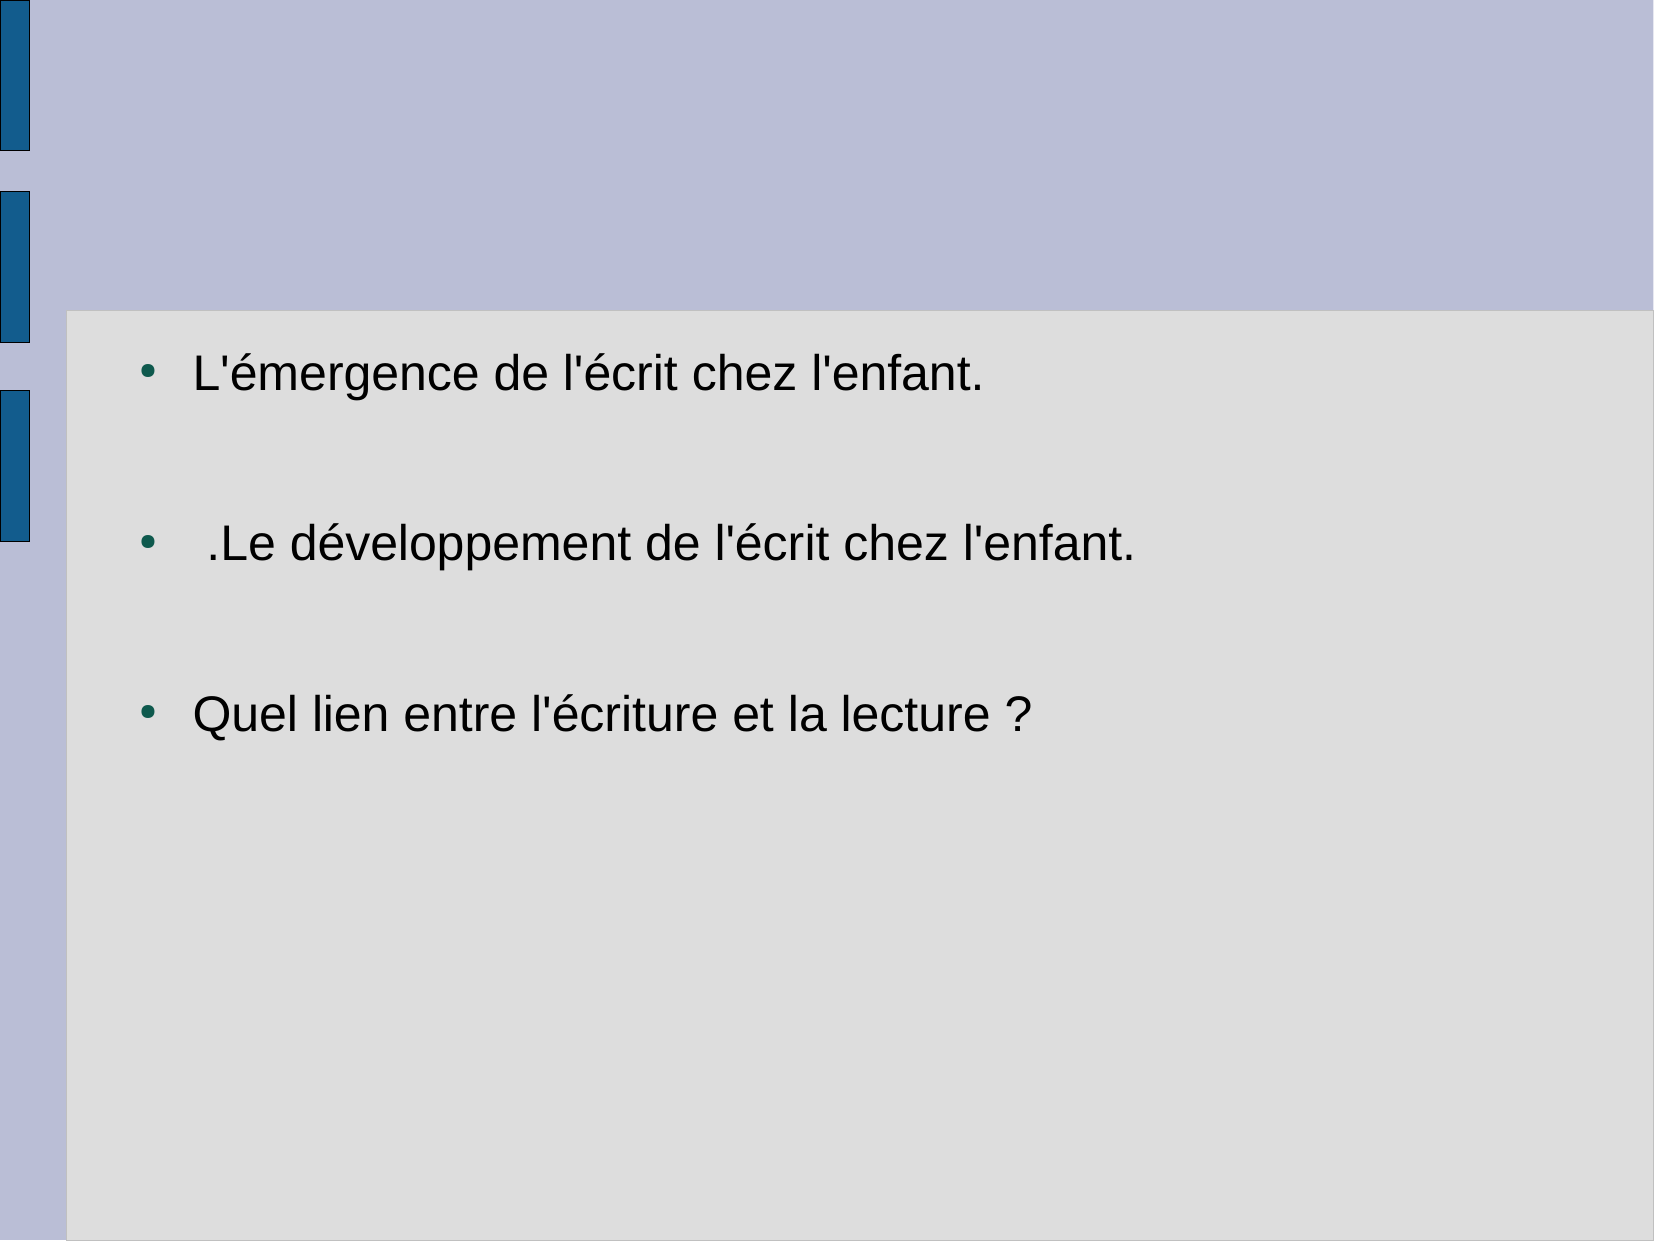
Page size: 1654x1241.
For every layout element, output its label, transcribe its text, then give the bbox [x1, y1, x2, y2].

list L'émergence de l'écrit chez l'enfant. .Le développement de l'écrit chez l'enfant. Quel lien entre l'écriture et la lecture ? [121, 344, 1534, 1127]
